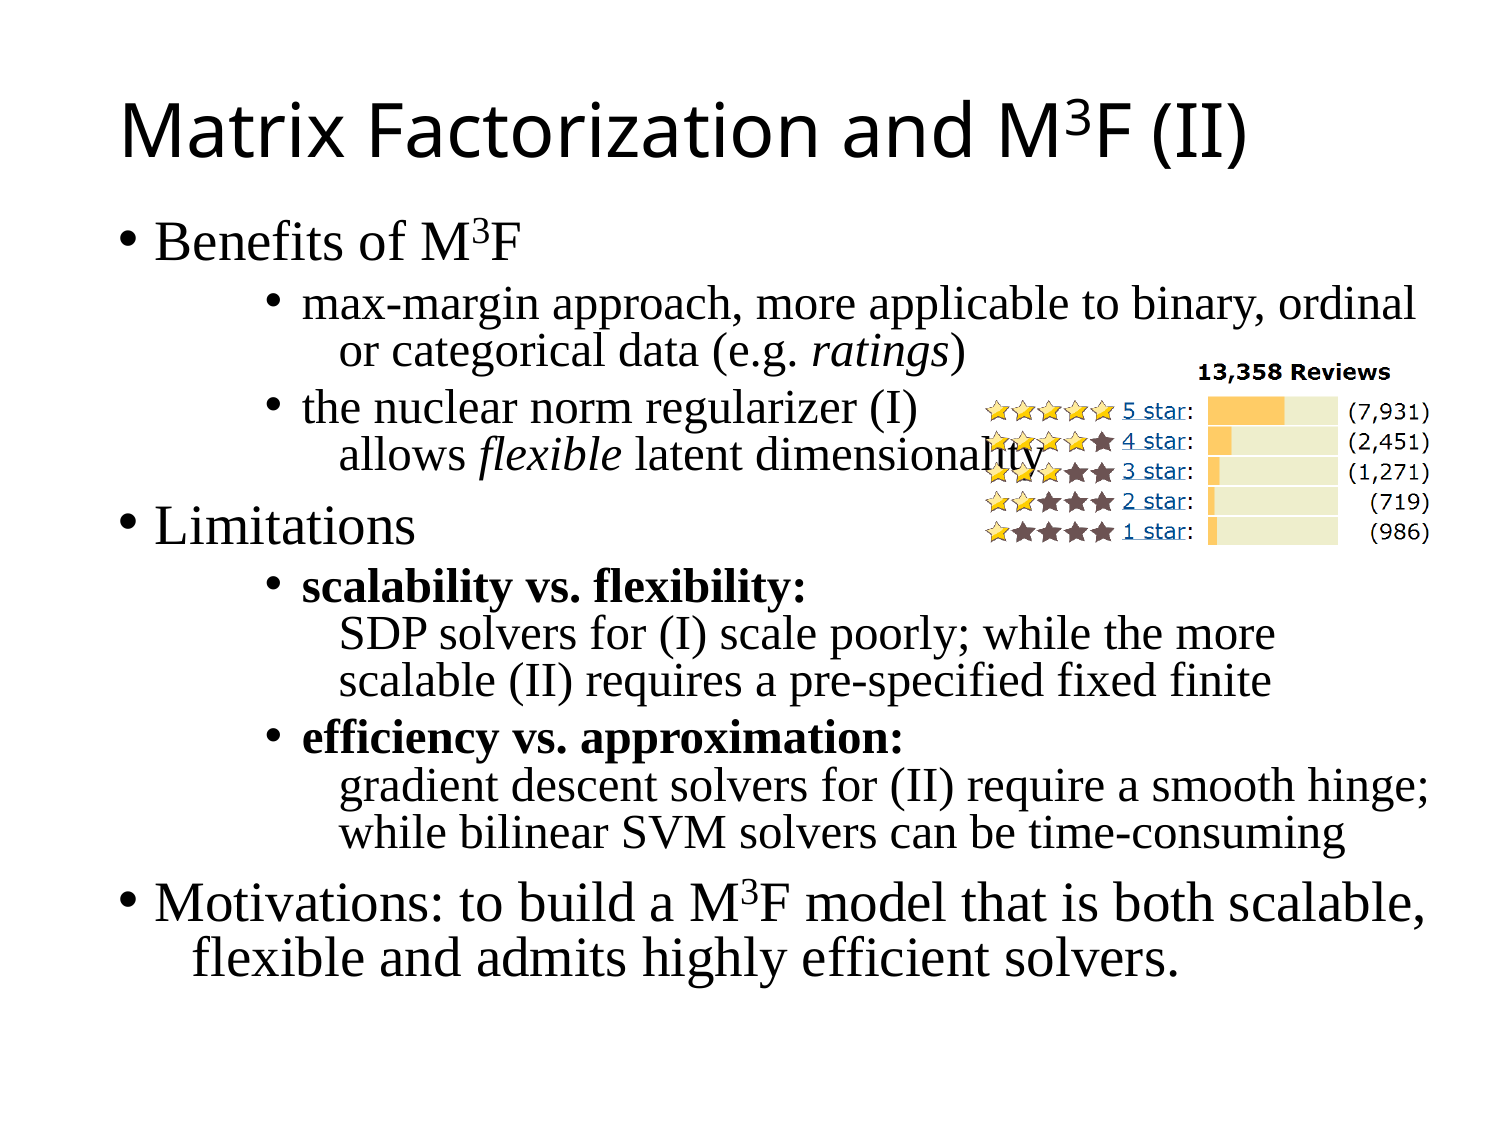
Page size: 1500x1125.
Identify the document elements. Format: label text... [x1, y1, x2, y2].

list Benefits of M3F max-margin approach, more applicable to binary, ordinal or categorical data (e.g. ratings) the nuclear norm regularizer (I) allows flexible latent dimensionality Limitations scalability vs. flexibility: SDP solvers for (I) scale poorly; while the more scalable (II) requires a pre-specified fixed finite efficiency vs. approximation: gradient descent solvers for (II) require a smooth hinge; while bilinear SVM solvers can be time-consuming Motivations: to build a M3F model that is both scalable, flexible and admits highly efficient solvers. [103, 209, 1459, 1040]
title Matrix Factorization and M3F (II) [103, 58, 1459, 208]
picture [979, 362, 1433, 546]
chart [938, 669, 981, 721]
